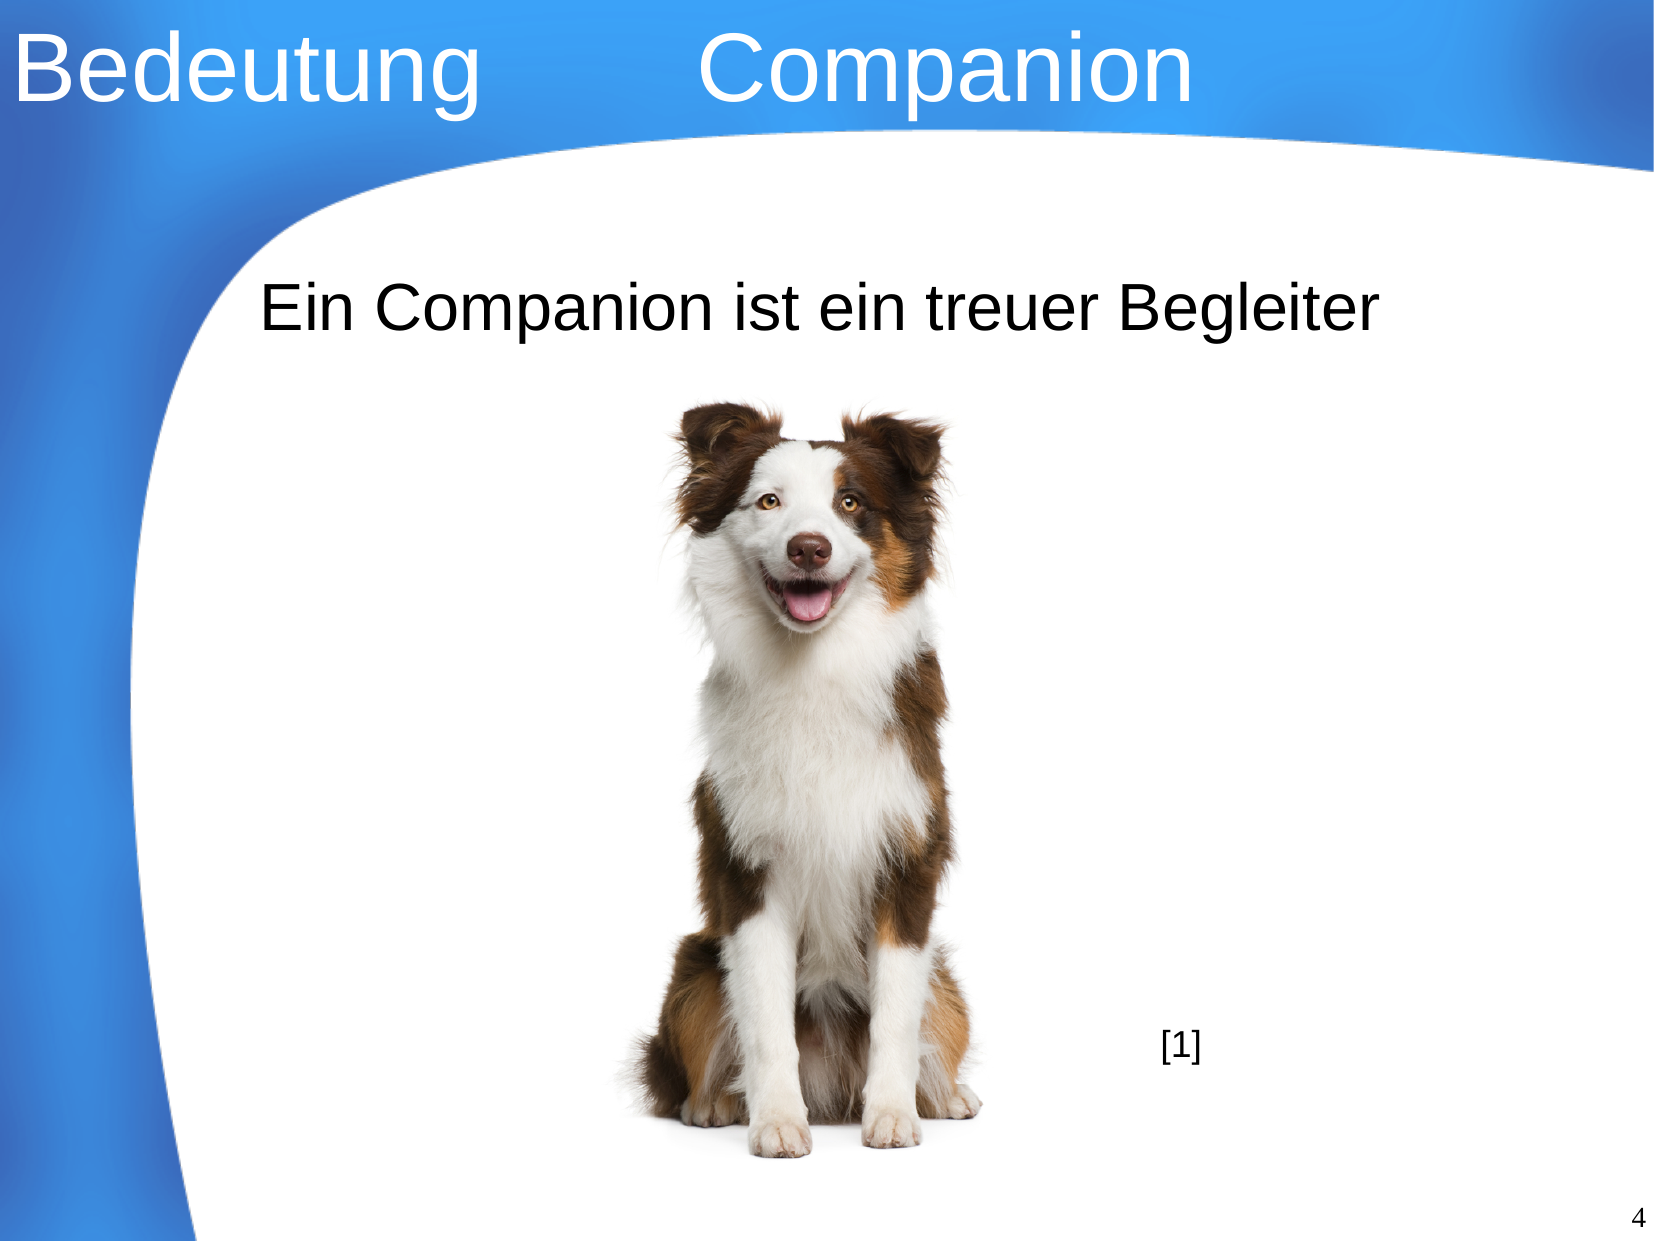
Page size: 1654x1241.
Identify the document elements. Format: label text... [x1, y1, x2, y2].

text_box [1] [1145, 1015, 1241, 1073]
picture [0, 0, 1654, 1241]
title Bedeutung [11, 13, 697, 123]
subtitle Ein Companion ist ein treuer Begleiter [259, 248, 1560, 367]
title Companion [697, 13, 1619, 123]
